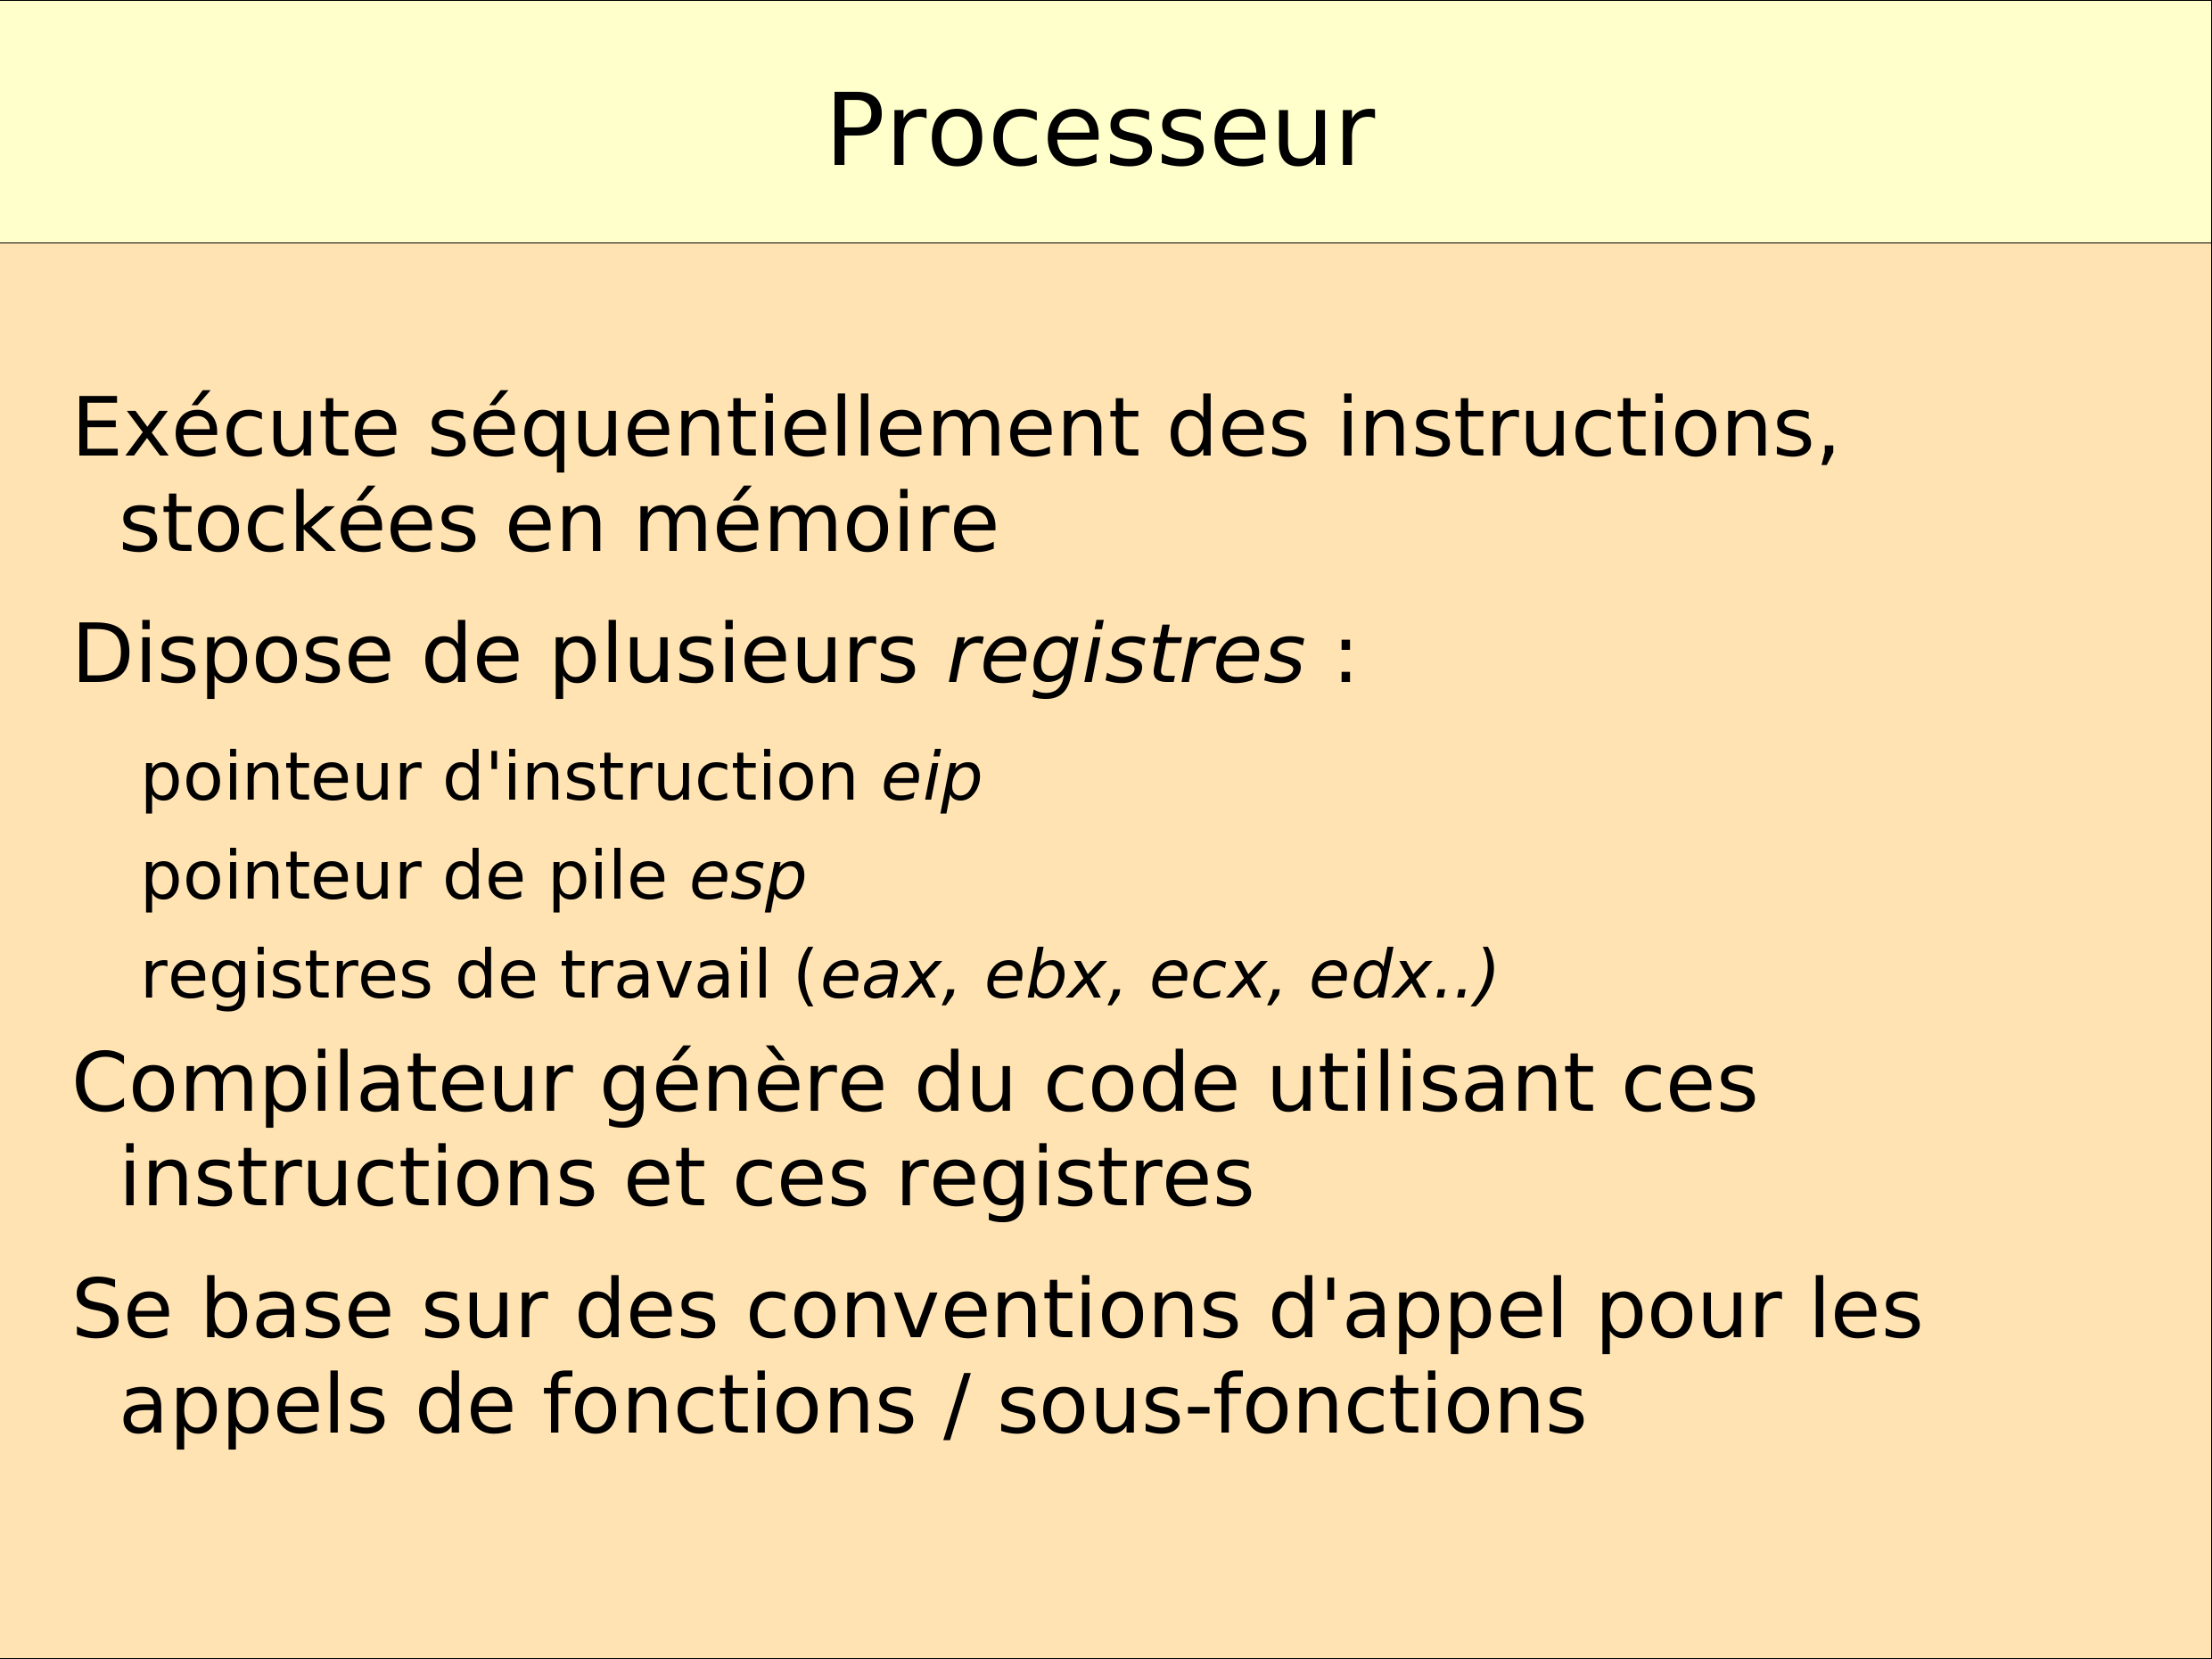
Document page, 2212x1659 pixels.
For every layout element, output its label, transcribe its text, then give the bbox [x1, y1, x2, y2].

title Processeur [153, 51, 2048, 211]
list Exécute séquentiellement des instructions, stockées en mémoire Dispose de plusieurs registres : pointeur d'instruction eip pointeur de pile esp registres de travail (eax, ebx, ecx, edx..) Compilateur génère du code utilisant ces instructions et ces registres Se base sur des conventions d'appel pour les appels de fonctions / sous-fonctions [56, 379, 2114, 1574]
